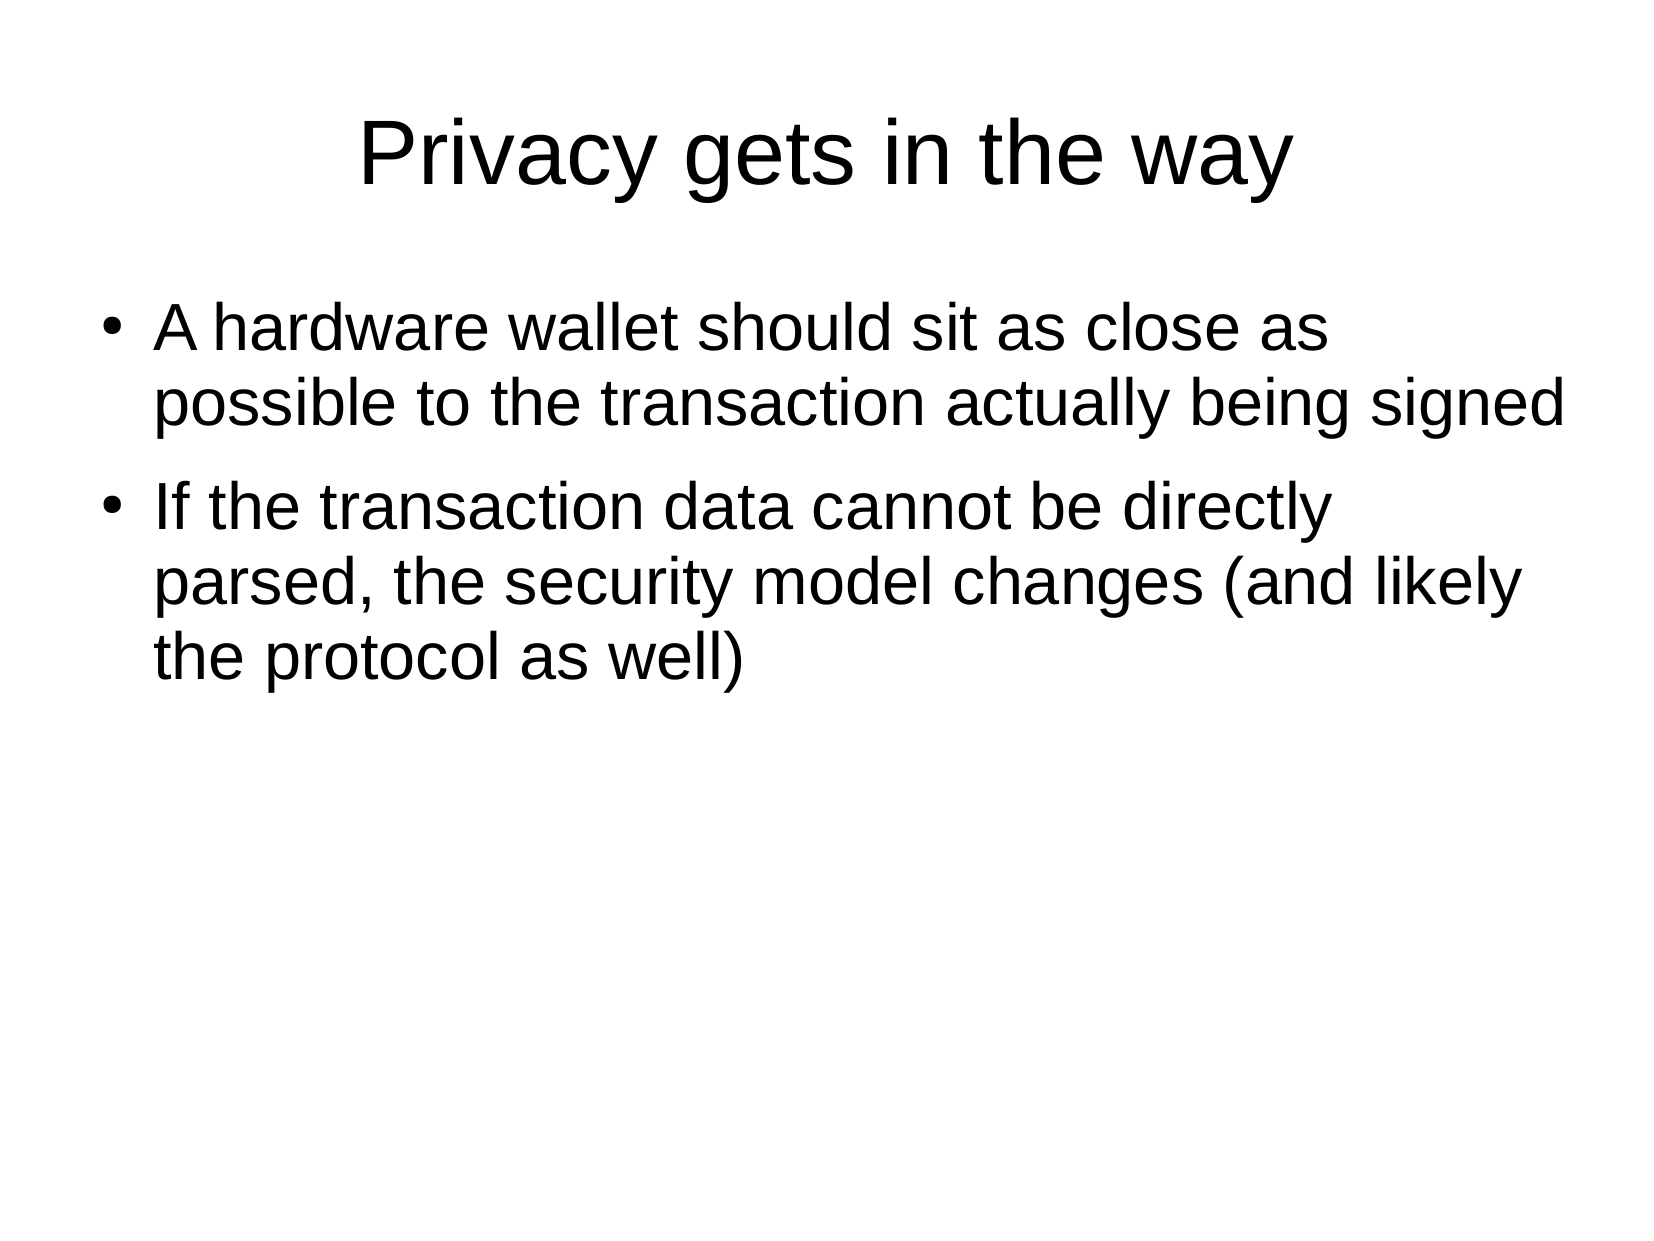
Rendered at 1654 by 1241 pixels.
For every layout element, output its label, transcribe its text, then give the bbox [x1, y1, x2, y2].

title Privacy gets in the way [82, 49, 1571, 257]
list A hardware wallet should sit as close as possible to the transaction actually being signed If the transaction data cannot be directly parsed, the security model changes (and likely the protocol as well) [82, 290, 1571, 1109]
